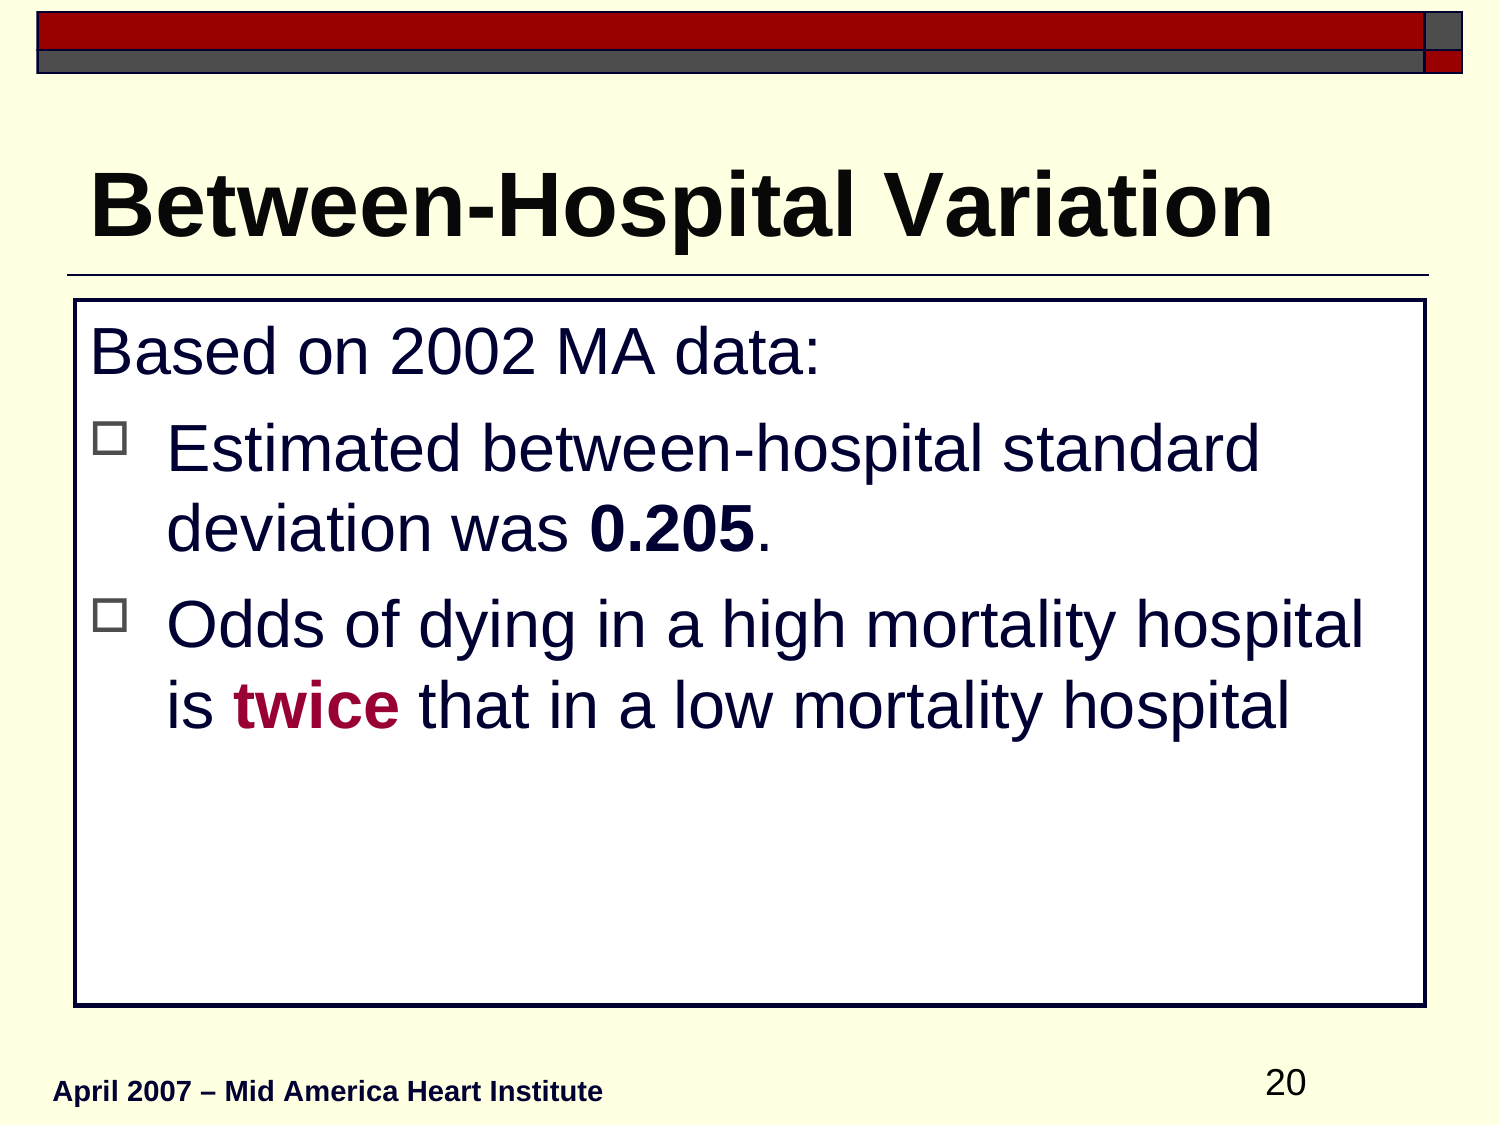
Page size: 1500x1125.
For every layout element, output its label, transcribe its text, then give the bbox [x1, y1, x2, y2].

title Between-Hospital Variation [75, 87, 1426, 263]
list Based on 2002 MA data: Estimated between-hospital standard deviation was 0.205. Odds of dying in a high mortality hospital is twice that in a low mortality hospital [75, 299, 1426, 1006]
